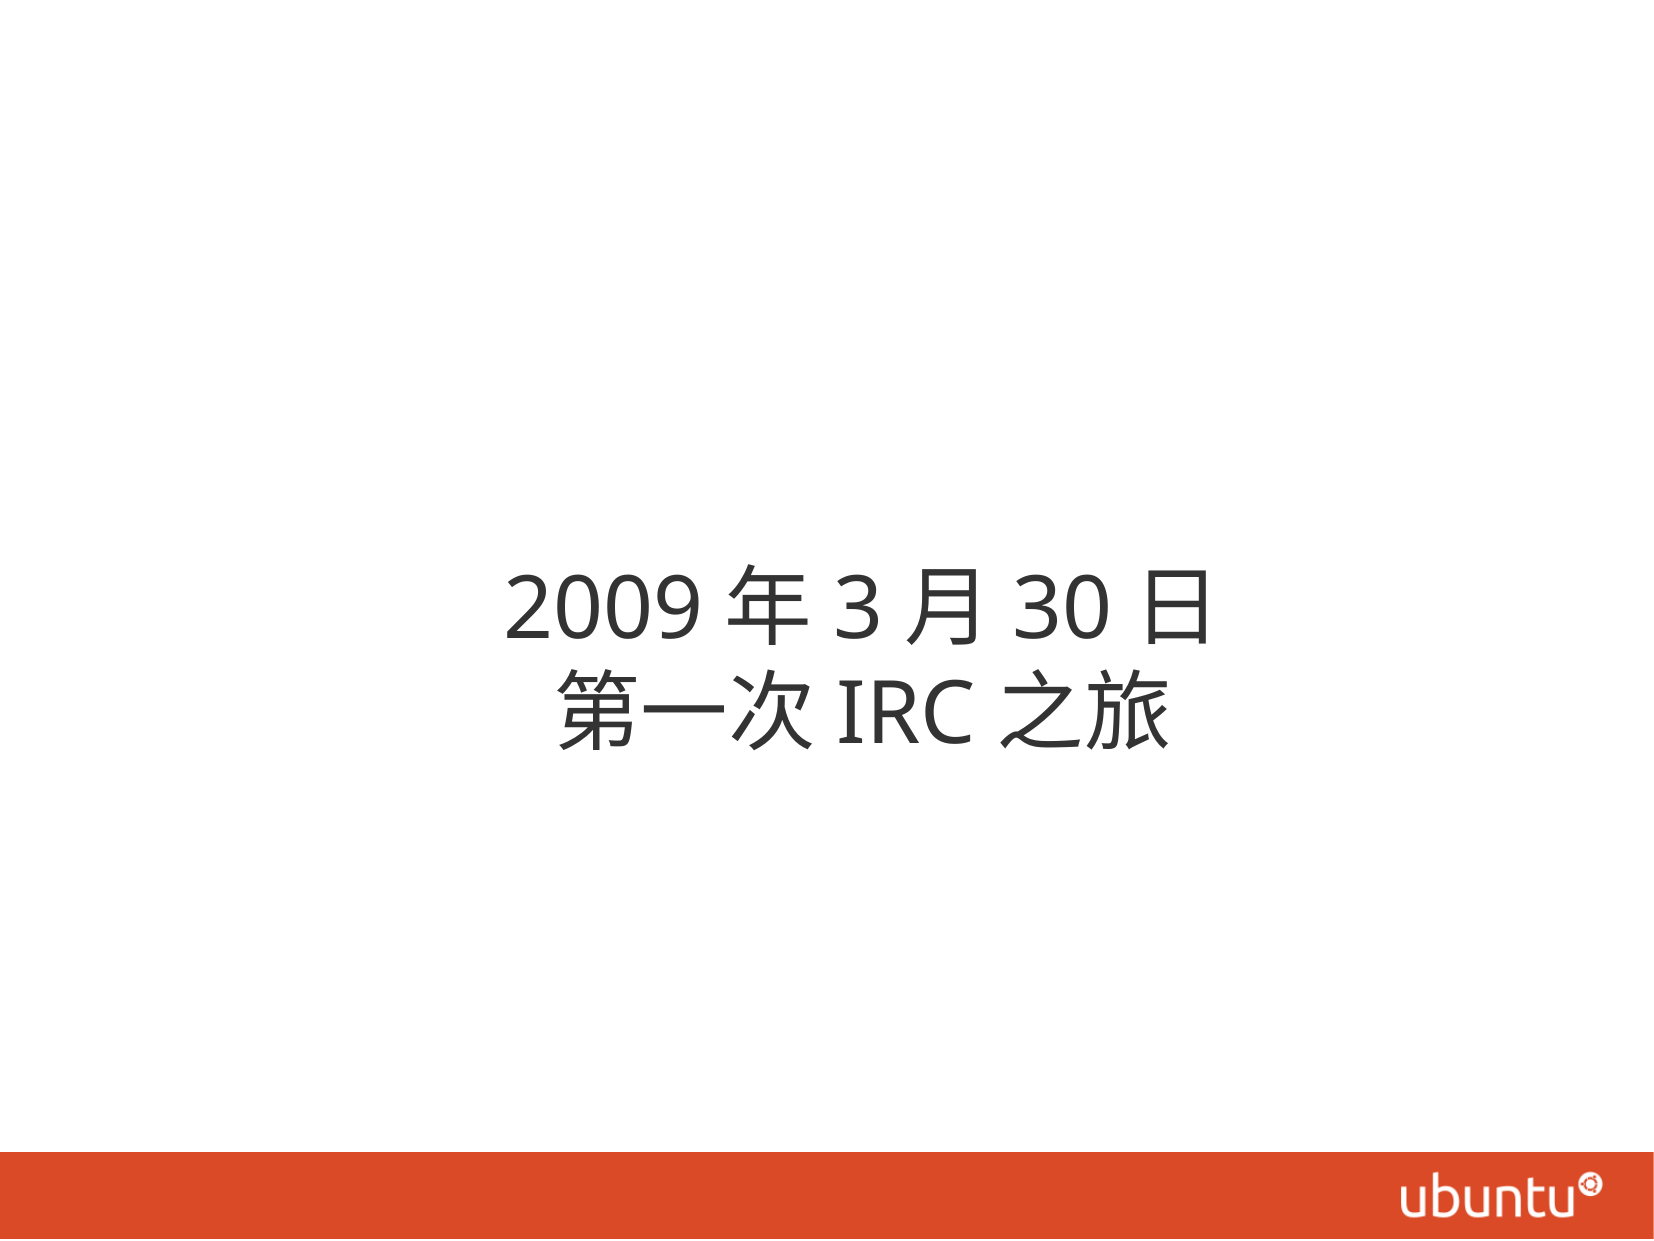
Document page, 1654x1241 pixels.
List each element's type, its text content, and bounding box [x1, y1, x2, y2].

text_box 2009年3月30日 第一次IRC之旅 [412, 374, 1313, 938]
picture [0, 1152, 1654, 1239]
